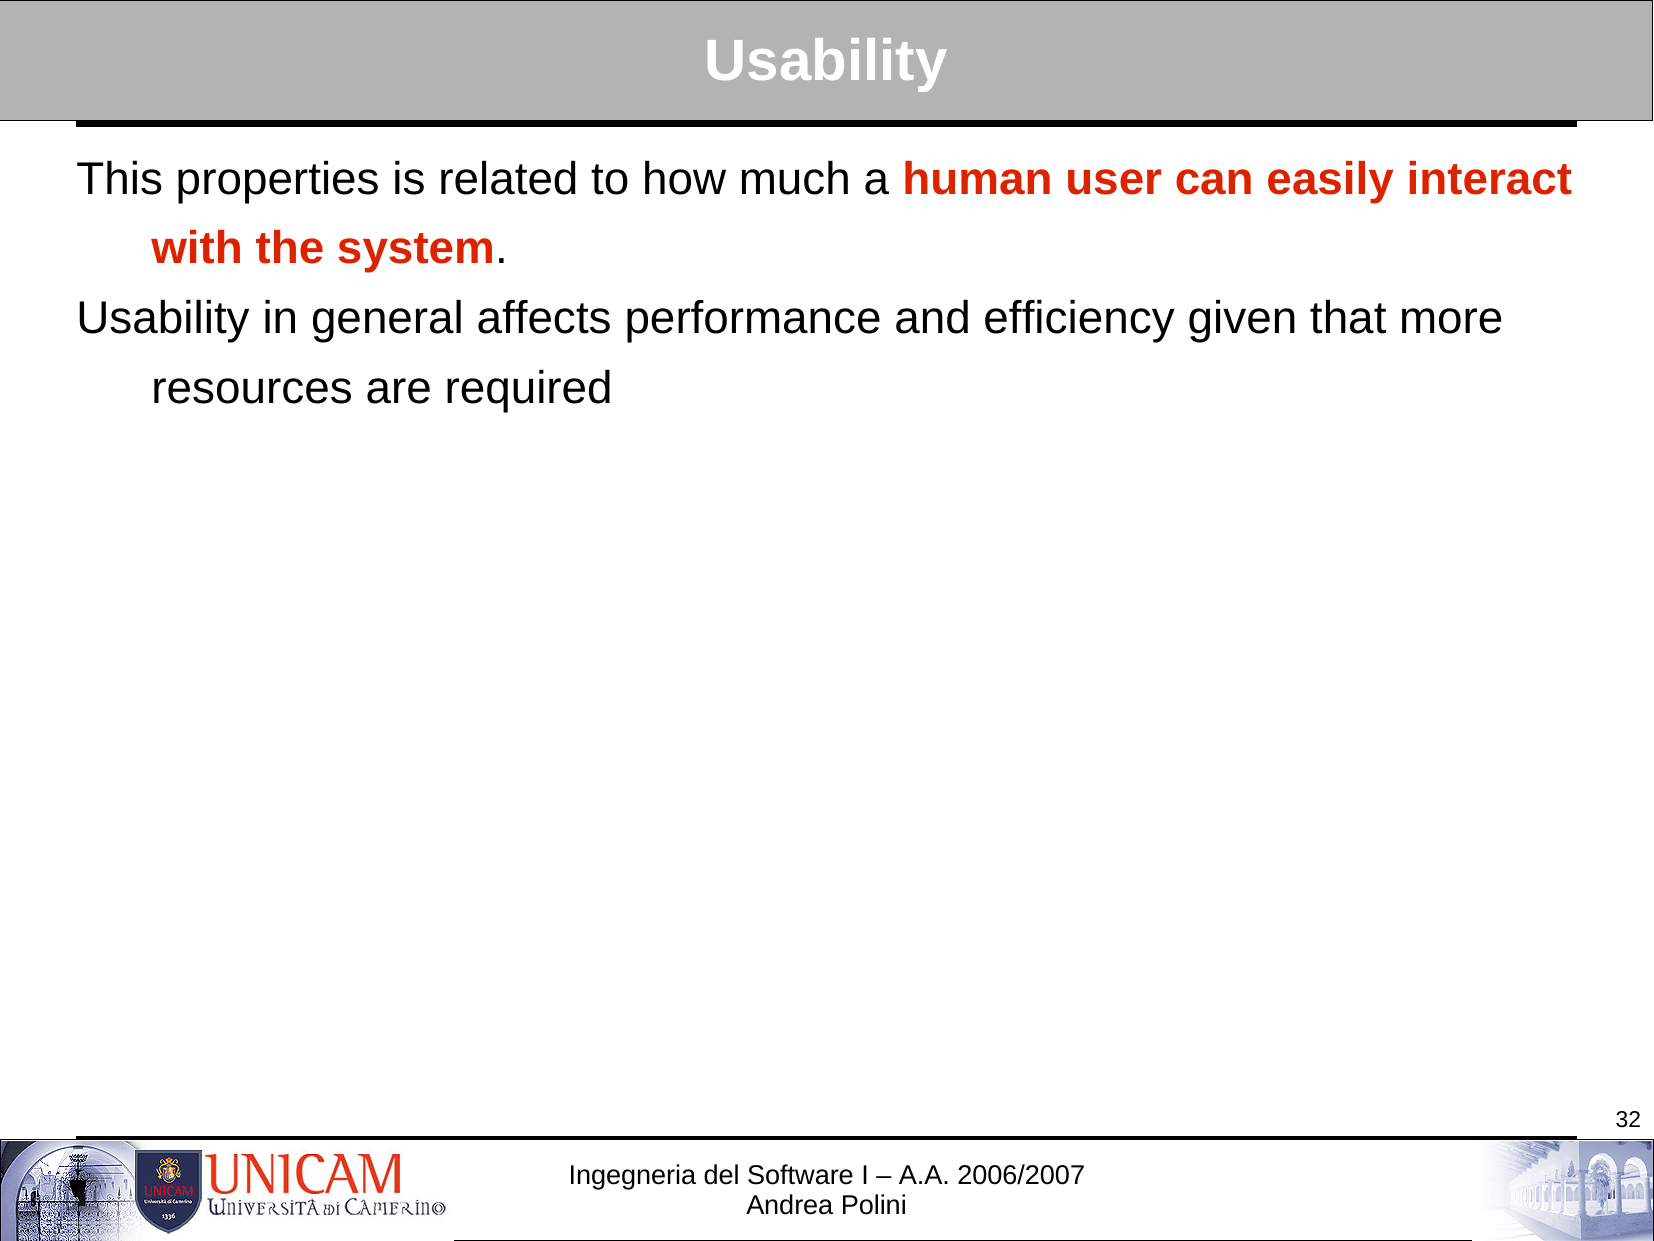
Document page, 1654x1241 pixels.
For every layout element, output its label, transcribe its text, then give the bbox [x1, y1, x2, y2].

picture [0, 1141, 454, 1241]
title Usability [0, 0, 1653, 121]
picture [1472, 1141, 1653, 1241]
list This properties is related to how much a human user can easily interact with the system. Usability in general affects performance and efficiency given that more resources are required [76, 152, 1577, 671]
